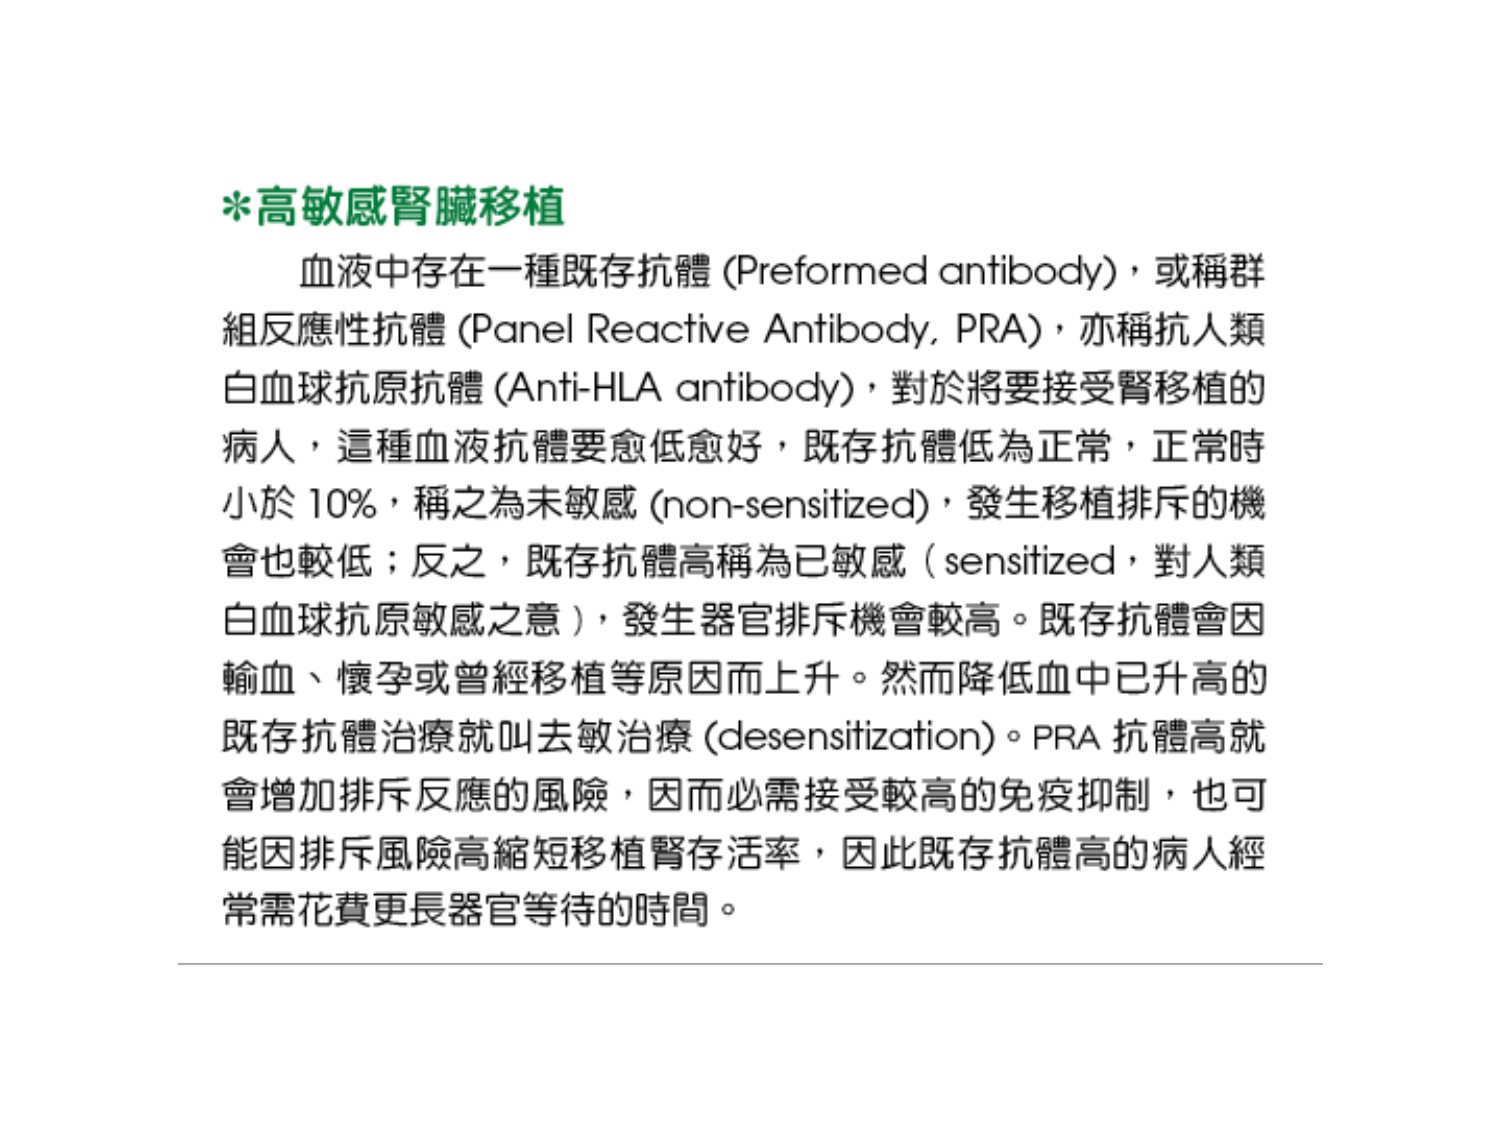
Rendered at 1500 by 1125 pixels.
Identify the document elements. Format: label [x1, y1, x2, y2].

picture [178, 147, 1325, 963]
